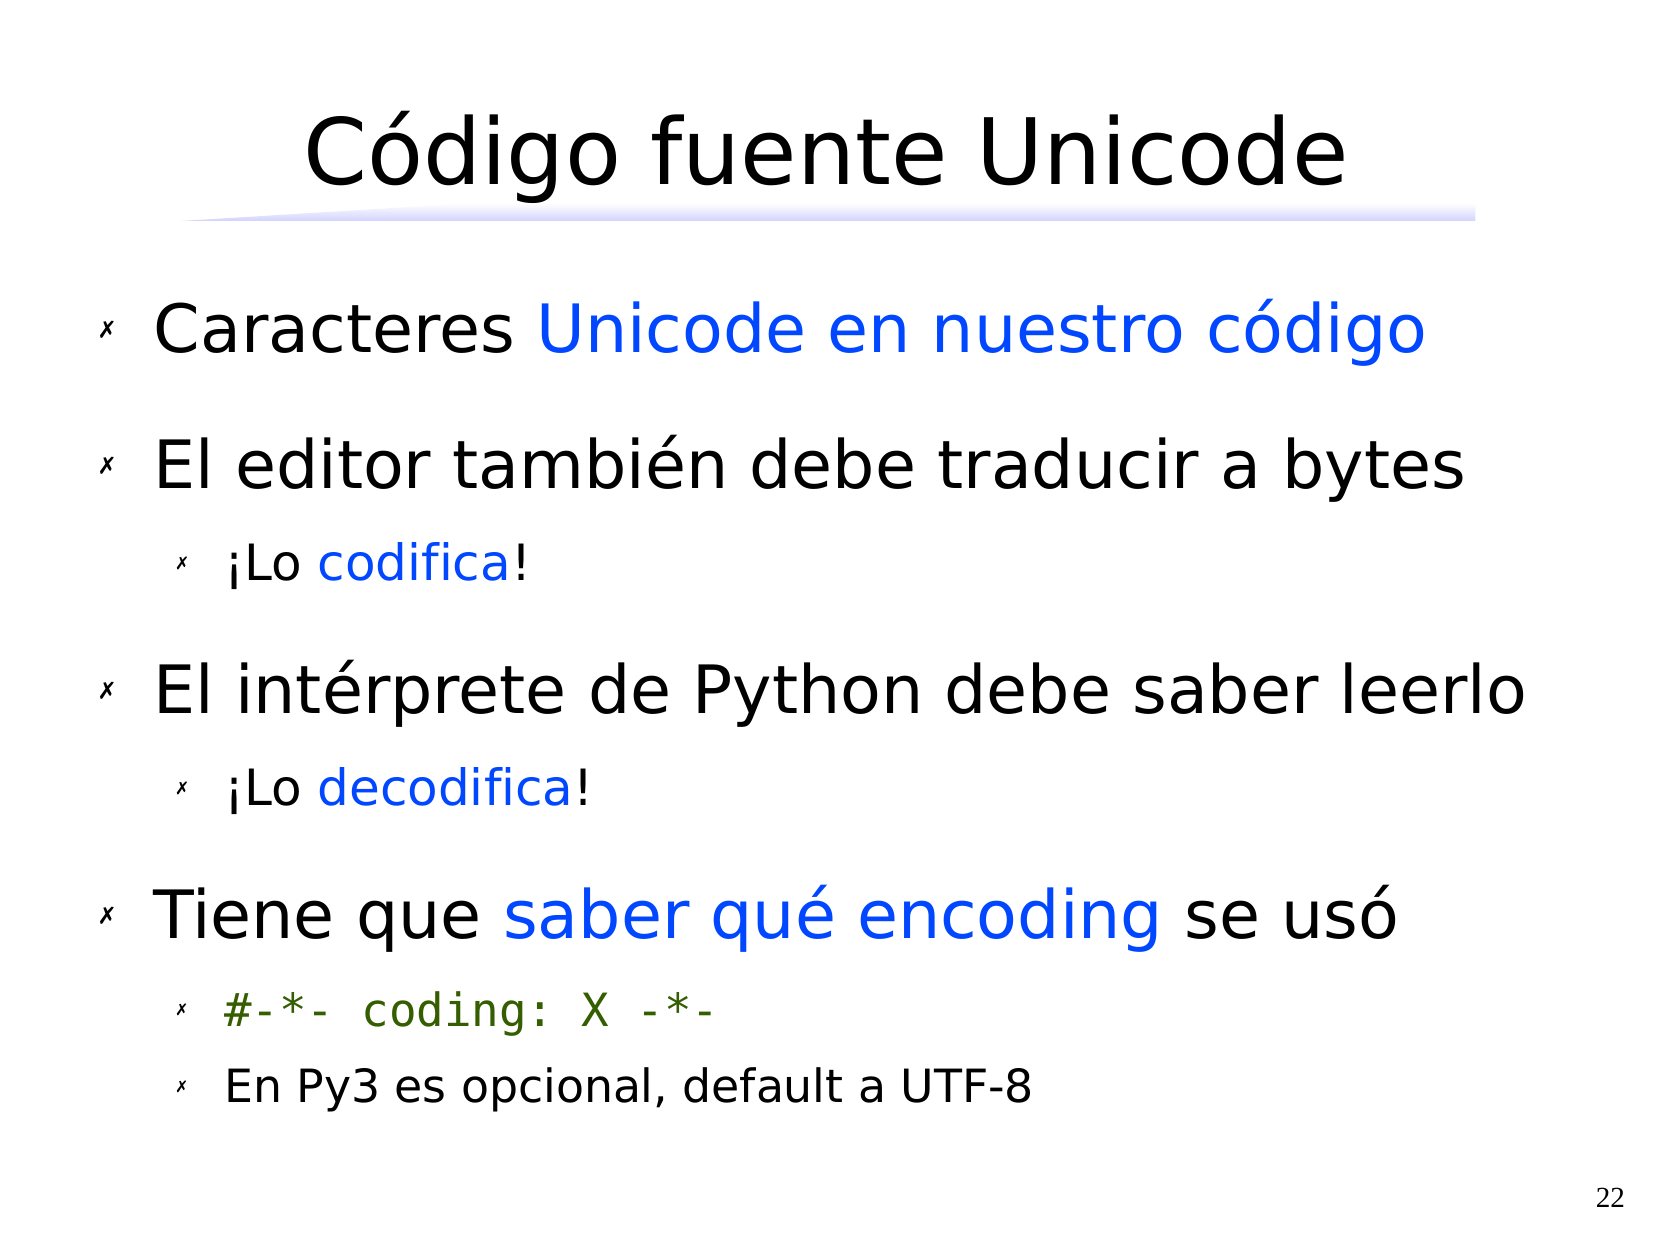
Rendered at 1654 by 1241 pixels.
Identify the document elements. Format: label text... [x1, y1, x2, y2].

title Código fuente Unicode [82, 49, 1571, 257]
list Caracteres Unicode en nuestro código El editor también debe traducir a bytes ¡Lo codifica! El intérprete de Python debe saber leerlo ¡Lo decodifica! Tiene que saber qué encoding se usó #-*- coding: X -*- En Py3 es opcional, default a UTF-8 [82, 290, 1571, 1114]
